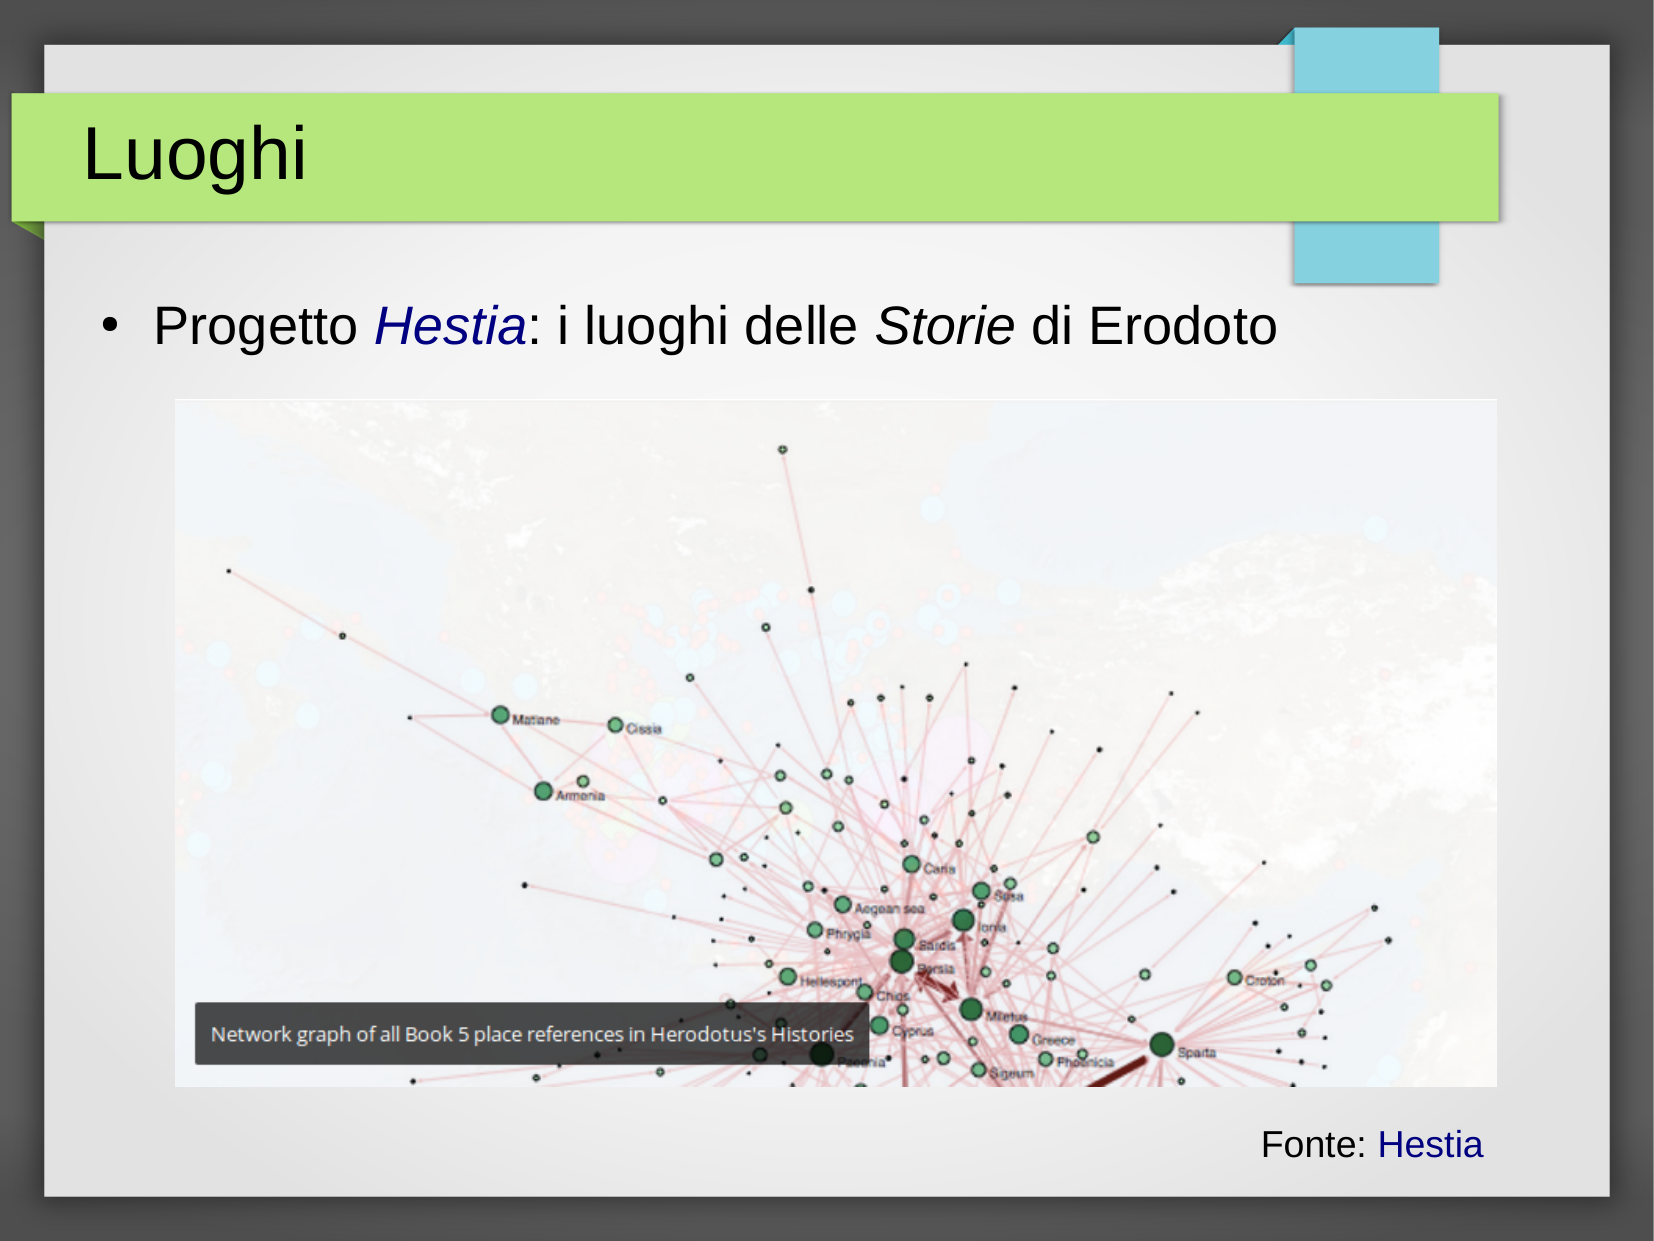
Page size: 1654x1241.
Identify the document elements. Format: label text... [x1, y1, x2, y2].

picture [0, 0, 1654, 1241]
title Luoghi [82, 94, 1264, 213]
text_box Fonte: Hestia [1246, 1116, 1499, 1173]
list Progetto Hestia: i luoghi delle Storie di Erodoto [82, 295, 1571, 402]
